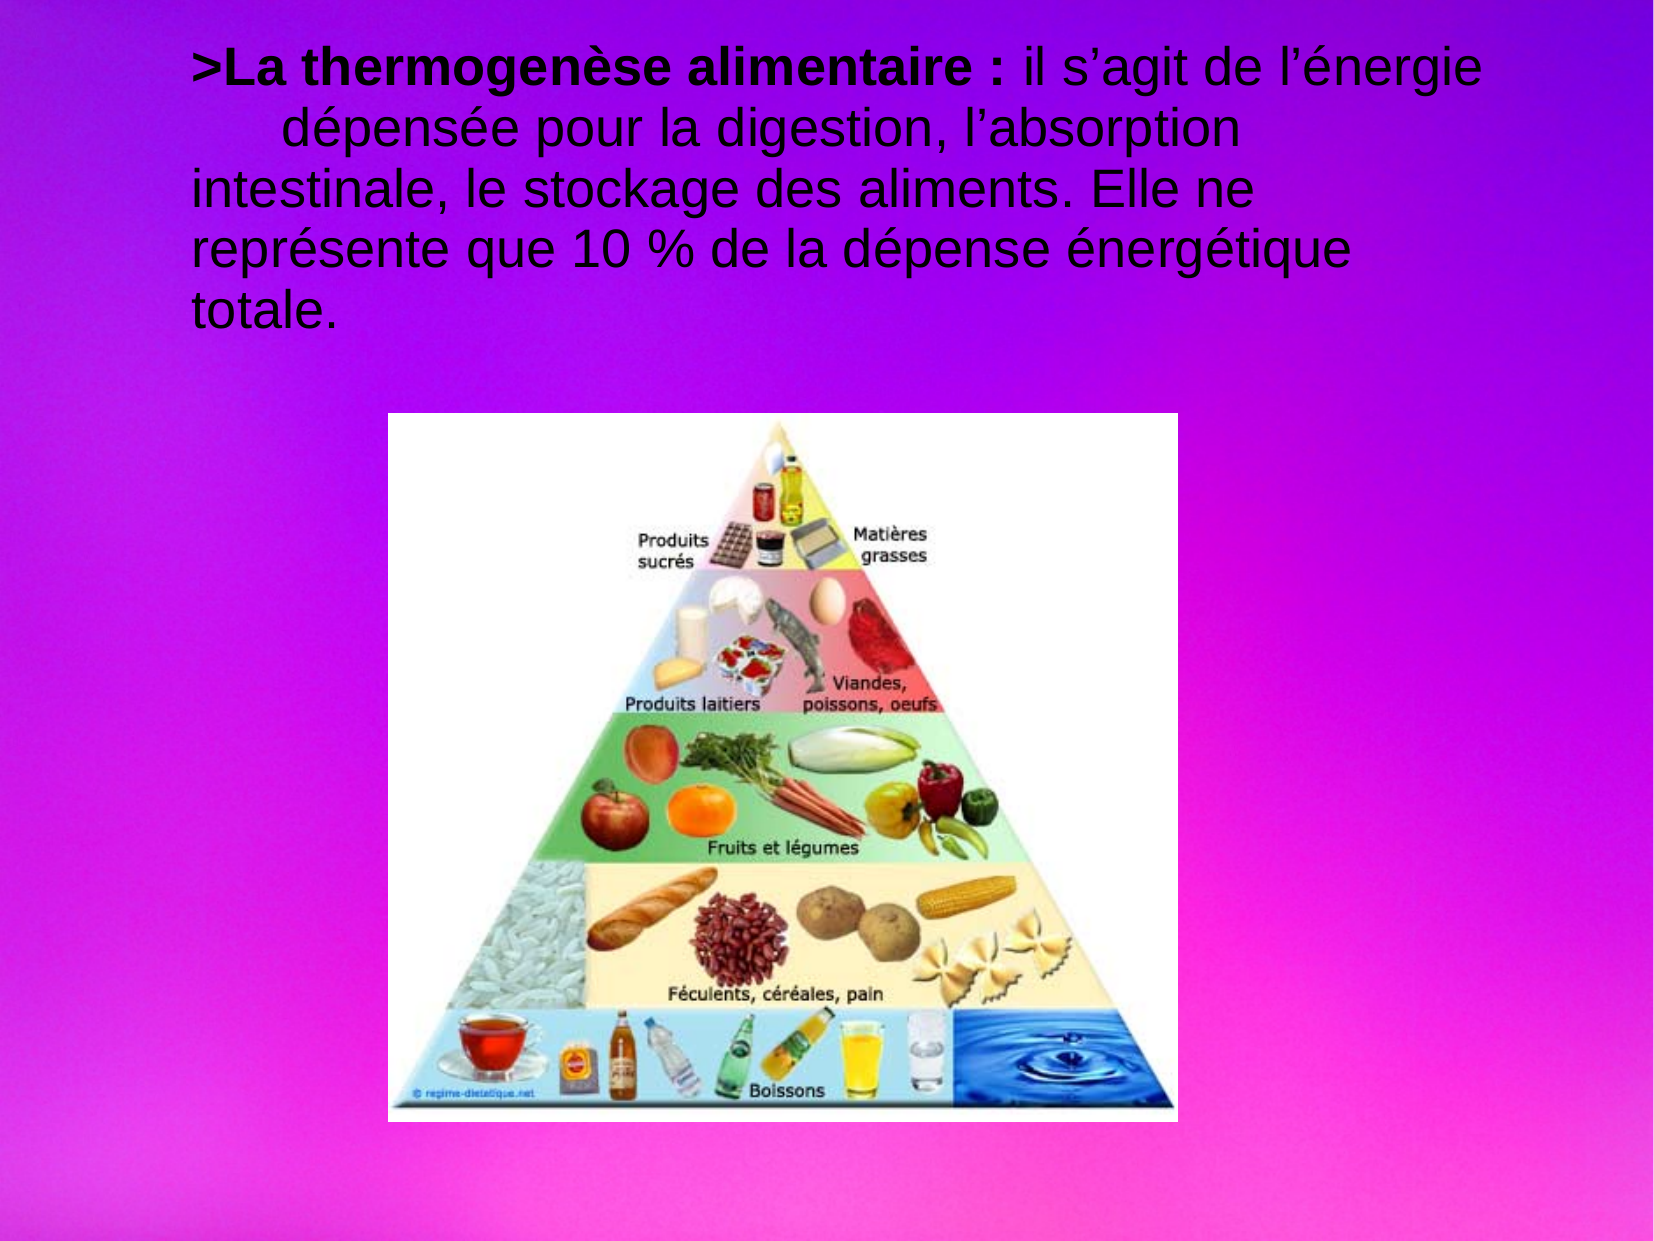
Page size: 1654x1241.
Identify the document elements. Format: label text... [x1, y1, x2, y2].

text_box >La thermogenèse alimentaire : il s’agit de l’énergie dépensée pour la digestion, l’absorption intestinale, le stockage des aliments. Elle ne représente que 10 % de la dépense énergétique totale. [177, 29, 1506, 355]
picture [0, 0, 1654, 1241]
